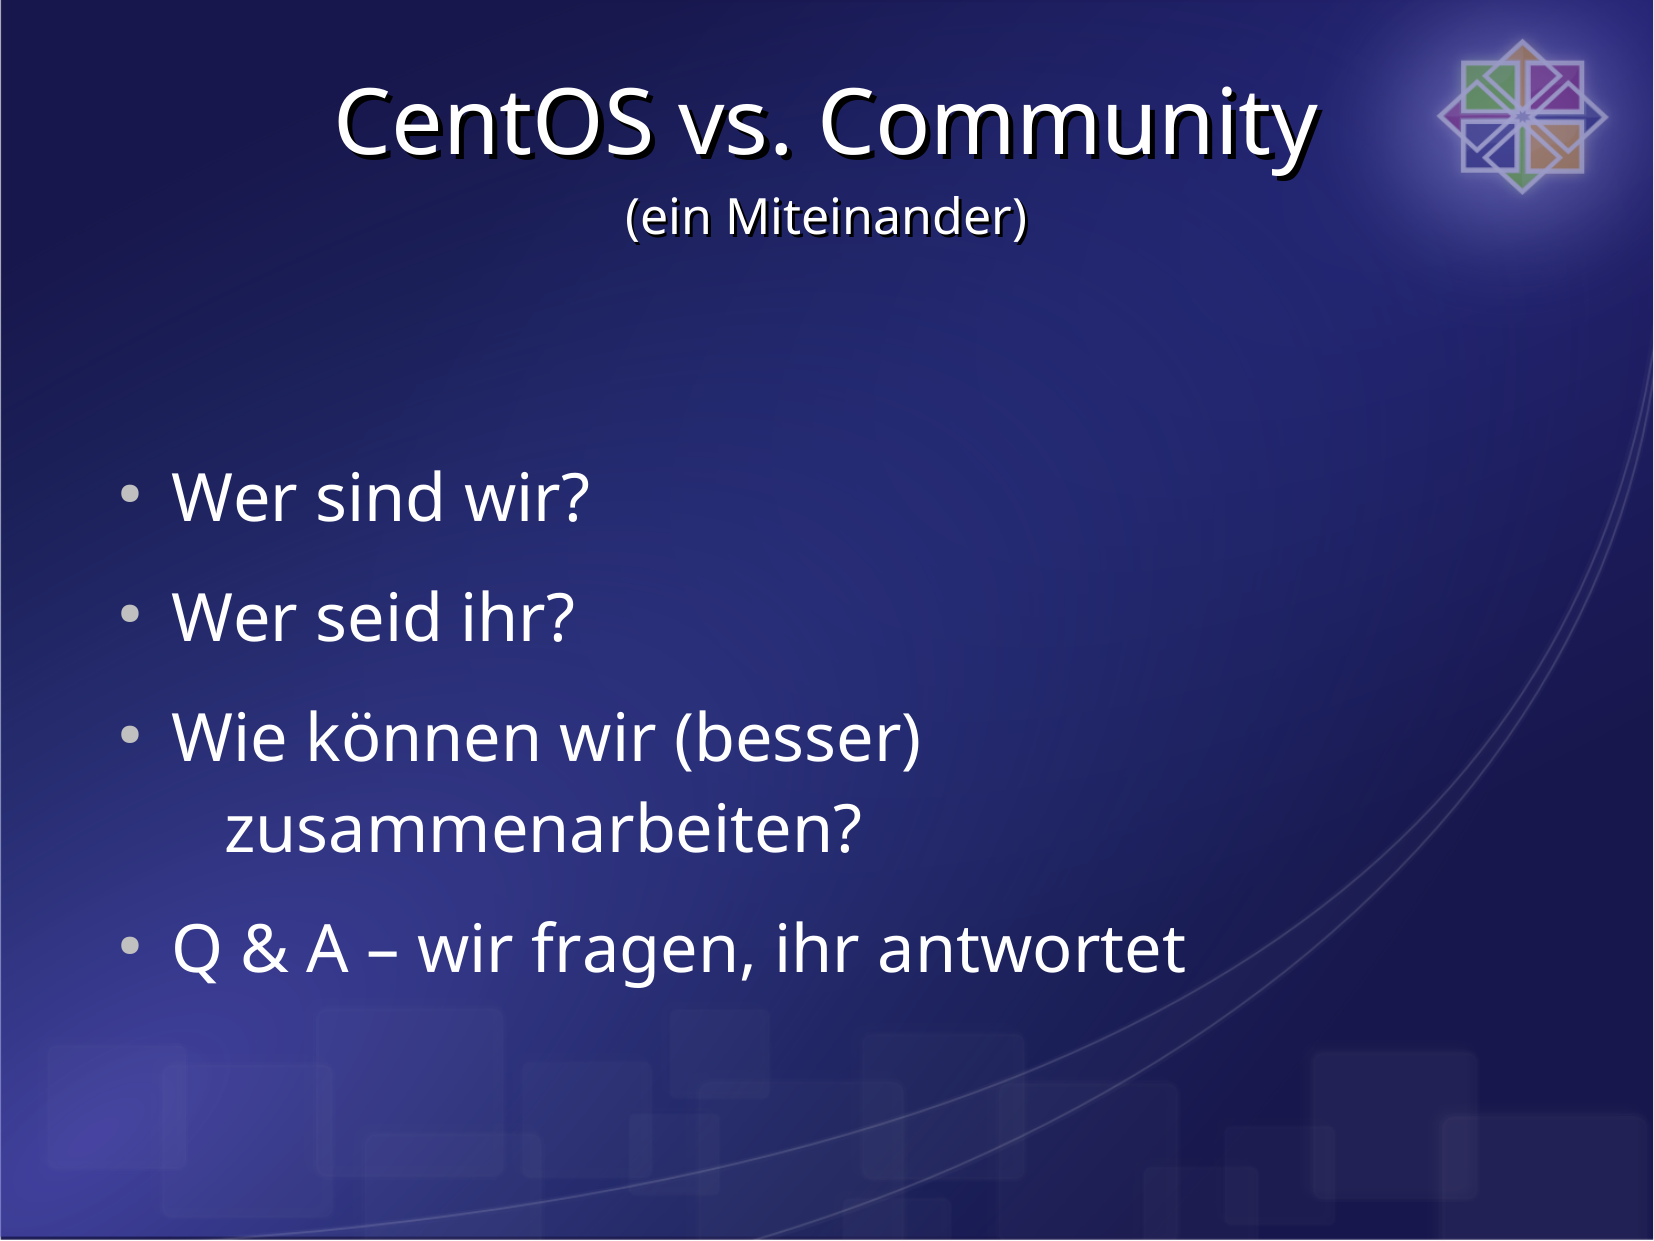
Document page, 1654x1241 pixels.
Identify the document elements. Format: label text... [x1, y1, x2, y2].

picture [0, 0, 1654, 1241]
list Wer sind wir? Wer seid ihr? Wie können wir (besser) zusammenarbeiten? Q & A – wir fragen, ihr antwortet [82, 450, 1571, 1095]
title CentOS vs. Community (ein Miteinander) [82, 49, 1571, 257]
